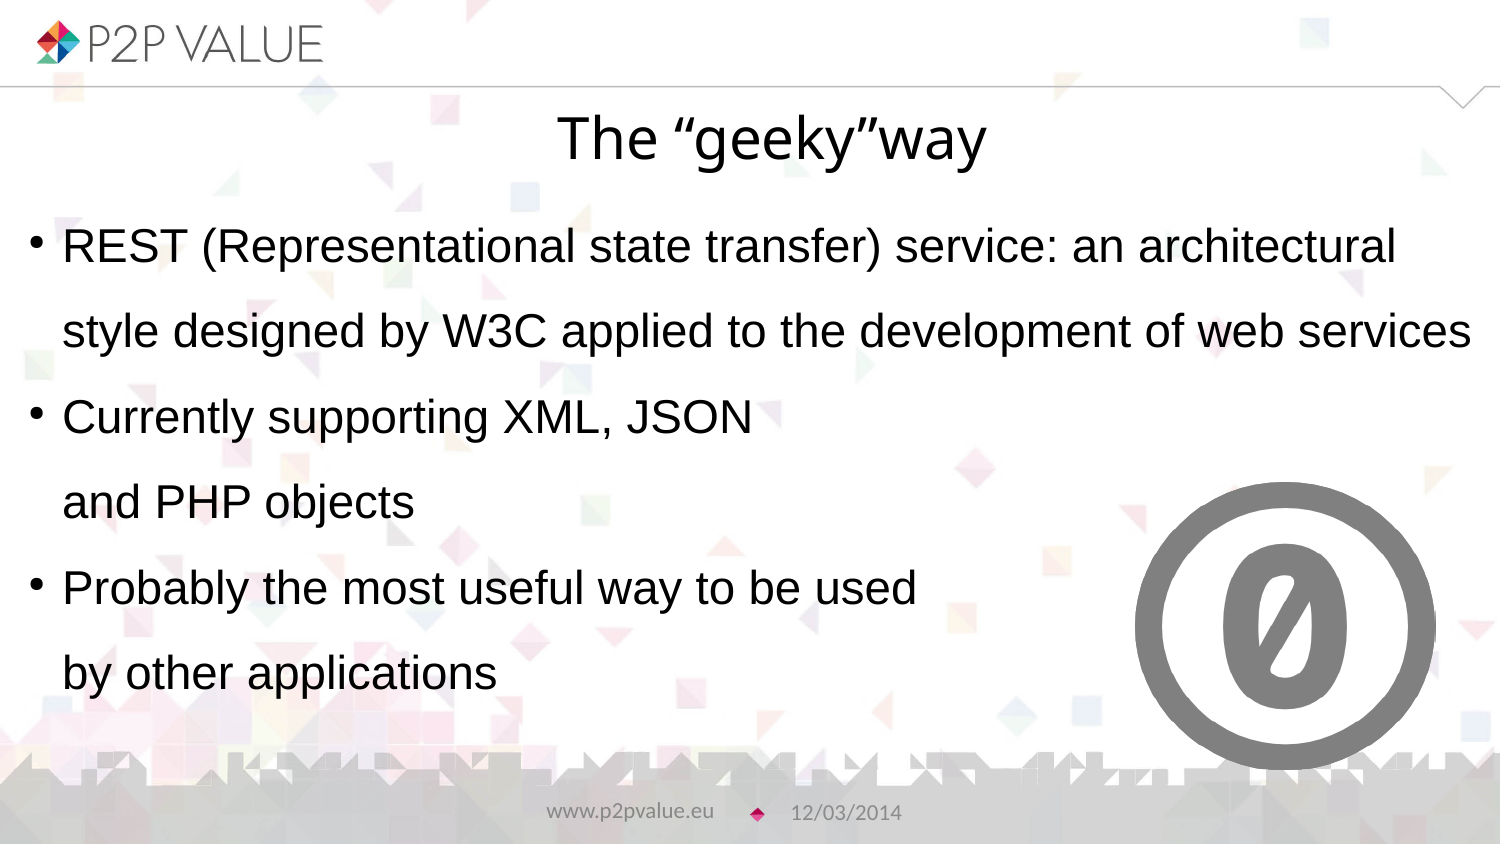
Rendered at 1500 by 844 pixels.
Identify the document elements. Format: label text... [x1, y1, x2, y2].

slide_number 12/03/2014 [777, 788, 1470, 834]
picture [0, 0, 1500, 844]
title The “geeky”way [105, 92, 1441, 180]
subtitle REST (Representational state transfer) service: an architectural style designed by W3C applied to the development of web services Currently supporting XML, JSON and PHP objects Probably the most useful way to be used by other applications [15, 180, 1496, 736]
text_box www.p2pvalue.eu [540, 789, 759, 829]
